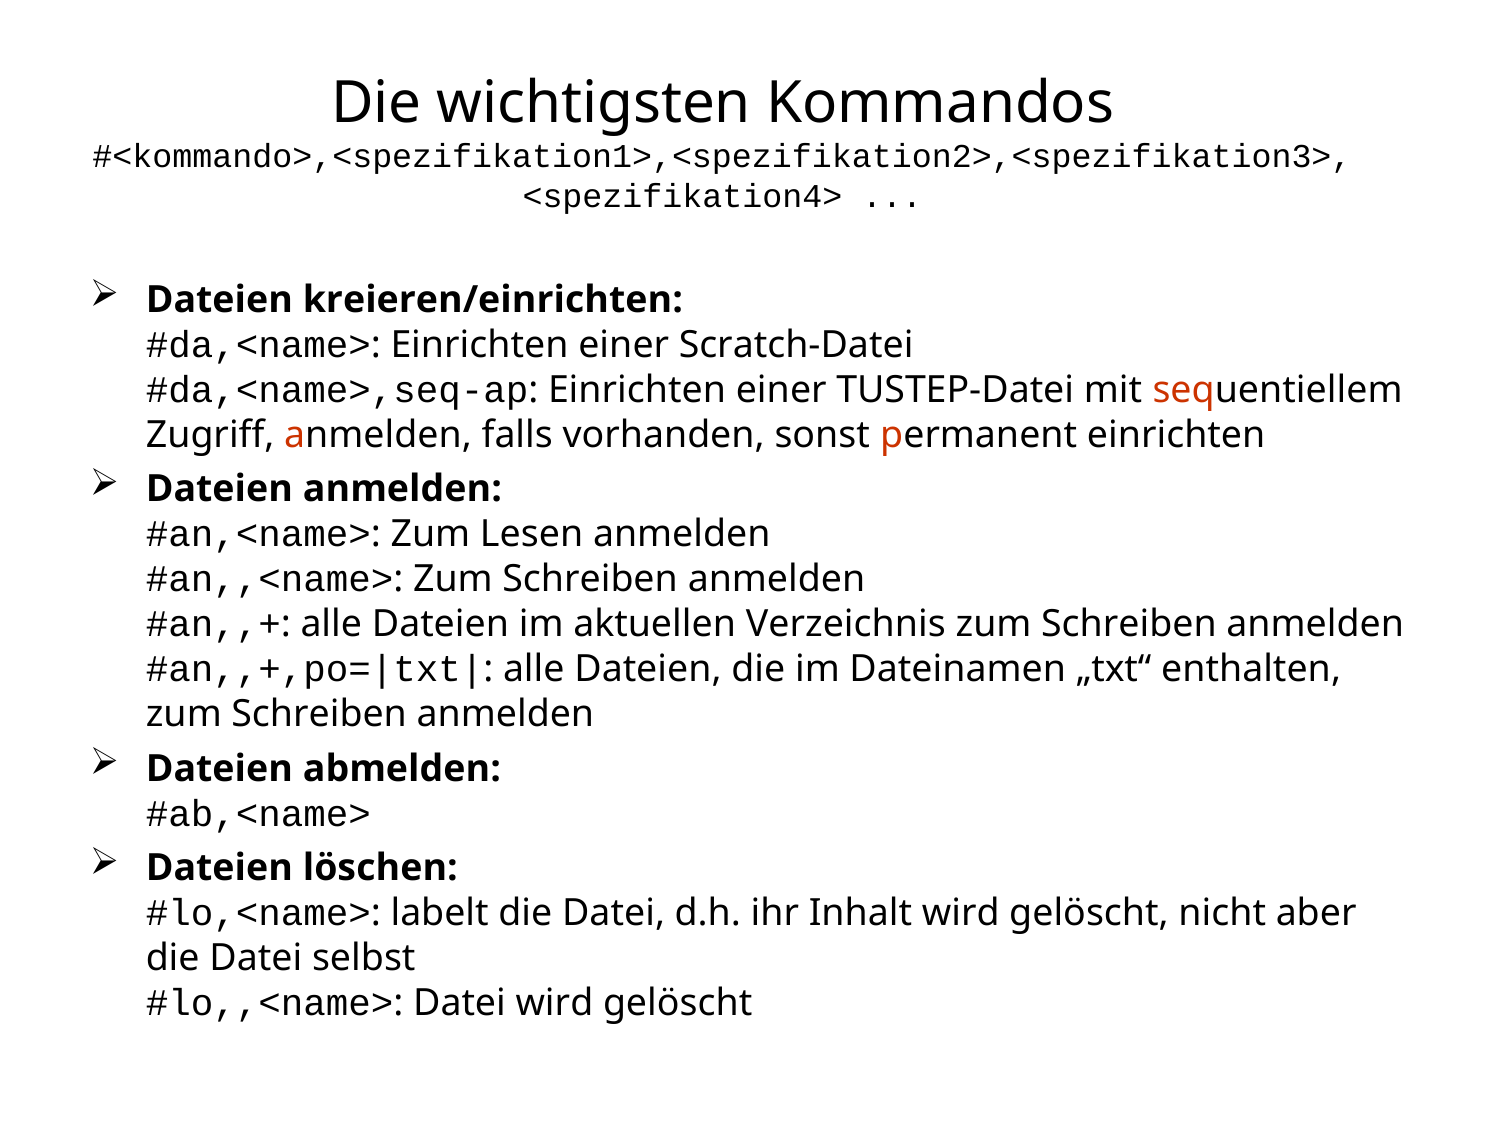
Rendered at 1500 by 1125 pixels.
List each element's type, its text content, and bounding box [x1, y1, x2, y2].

list Dateien kreieren/einrichten: #da,<name>: Einrichten einer Scratch-Datei #da,<name>,seq-ap: Einrichten einer TUSTEP-Datei mit sequentiellem Zugriff, anmelden, falls vorhanden, sonst permanent einrichten Dateien anmelden: #an,<name>: Zum Lesen anmelden #an,,<name>: Zum Schreiben anmelden #an,,+: alle Dateien im aktuellen Verzeichnis zum Schreiben anmelden #an,,+,po=|txt|: alle Dateien, die im Dateinamen „txt“ enthalten, zum Schreiben anmelden Dateien abmelden: #ab,<name> Dateien löschen: #lo,<name>: labelt die Datei, d.h. ihr Inhalt wird gelöscht, nicht aber die Datei selbst #lo,,<name>: Datei wird gelöscht [75, 267, 1426, 1085]
title Die wichtigsten Kommandos #<kommando>,<spezifikation1>,<spezifikation2>,<spezifikation3>,<spezifikation4> ... [75, 45, 1371, 233]
